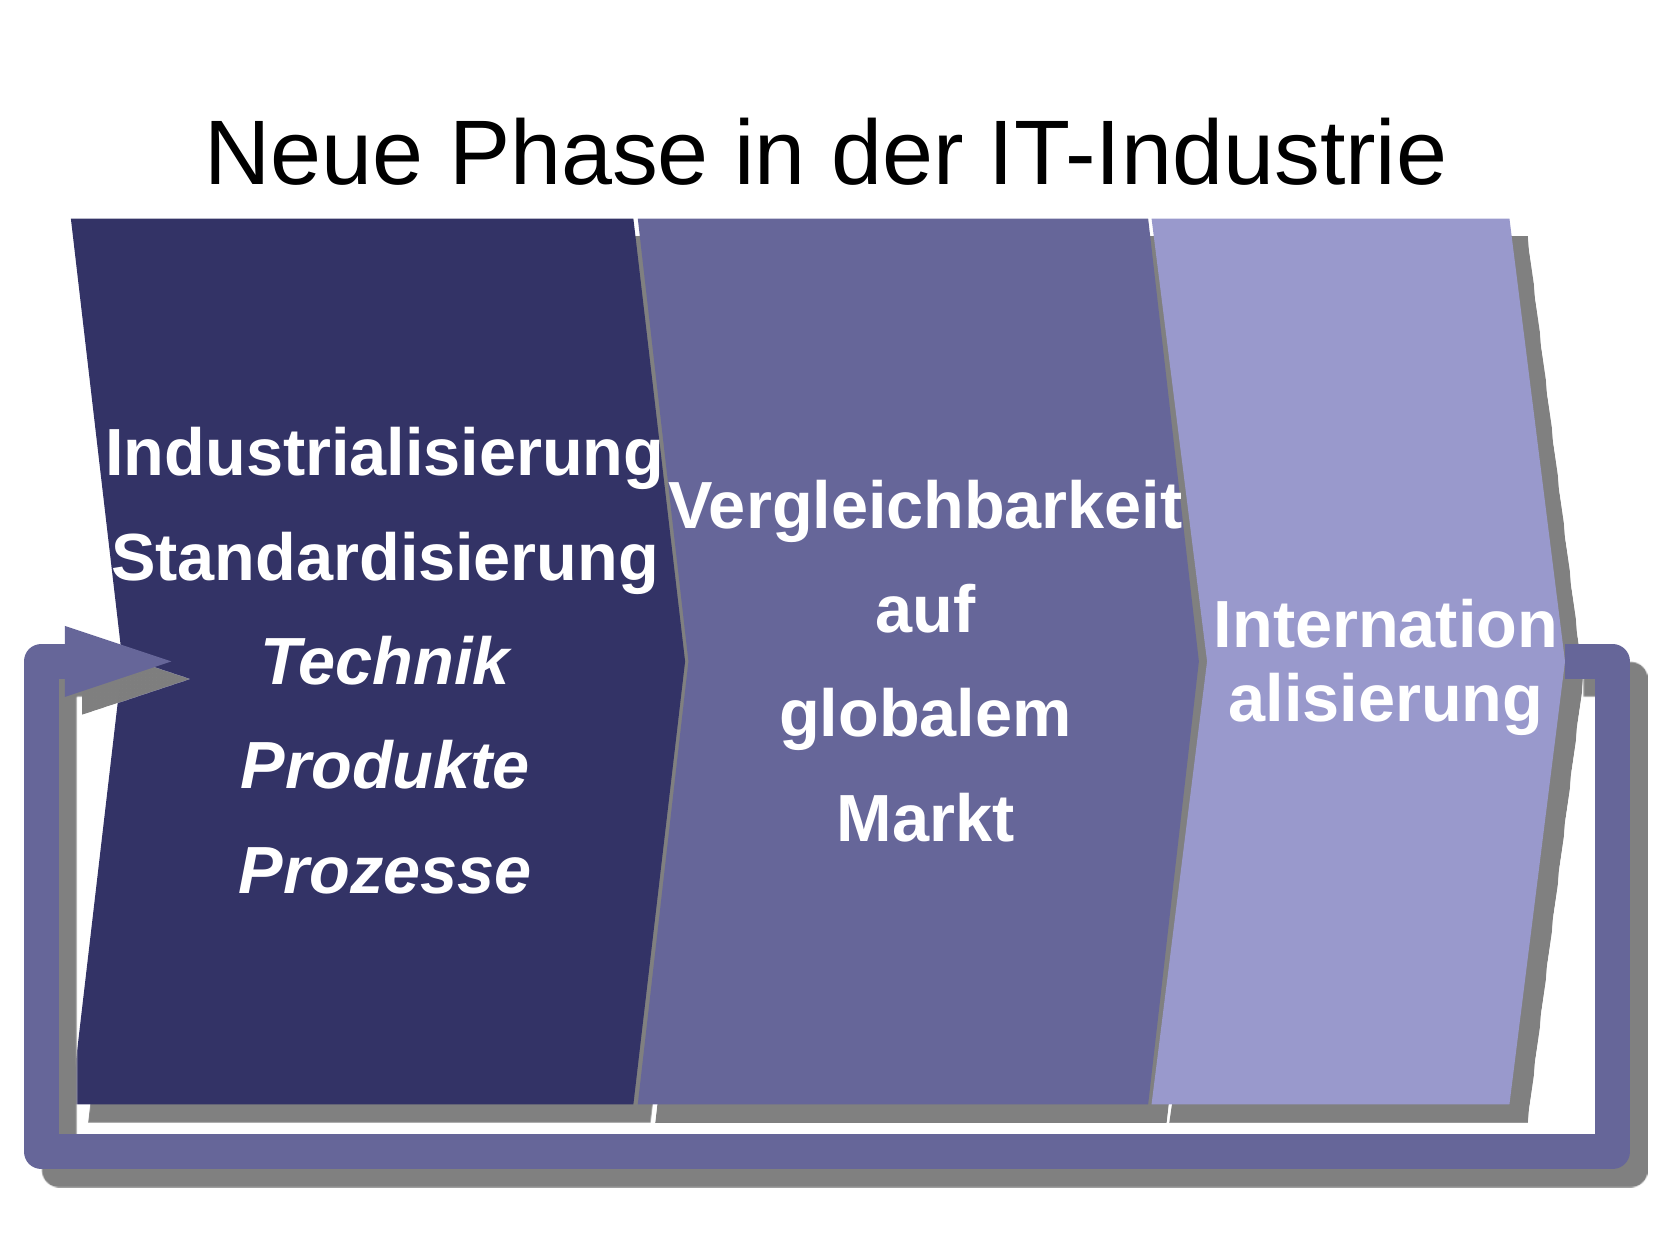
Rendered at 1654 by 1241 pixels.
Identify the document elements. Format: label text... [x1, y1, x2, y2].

text_box Industrialisierung Standardisierung Technik Produkte Prozesse [70, 218, 686, 1105]
title Neue Phase in der IT-Industrie [82, 49, 1571, 257]
text_box Vergleichbarkeit auf globalem Markt [637, 218, 1199, 1105]
text_box Internationalisierung [1151, 218, 1565, 1105]
